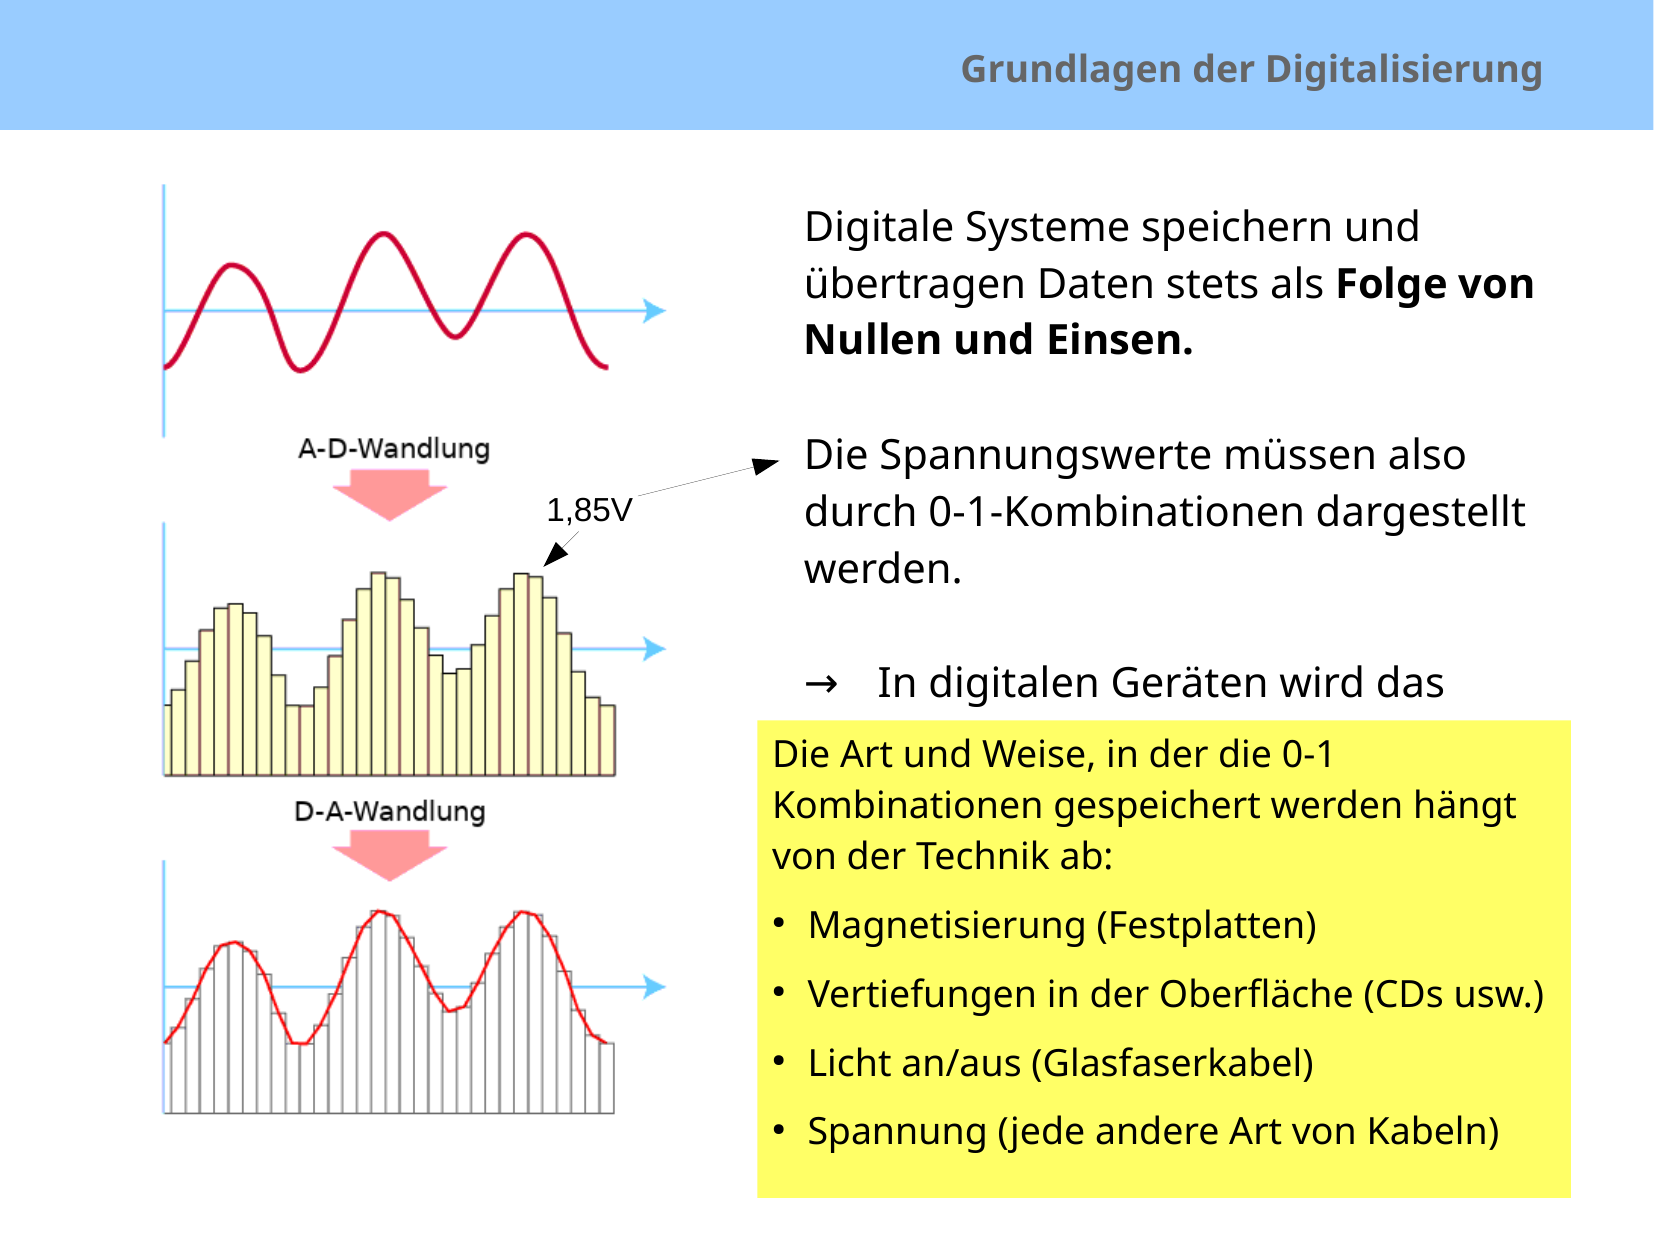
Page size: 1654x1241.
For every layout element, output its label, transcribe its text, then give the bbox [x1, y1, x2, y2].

text_box [0, 0, 1654, 130]
text_box Grundlagen der Digitalisierung [945, 35, 1630, 98]
picture [53, 177, 674, 1123]
text_box 1,85V [531, 484, 686, 560]
text_box Digitale Systeme speichern und übertragen Daten stets als Folge von Nullen und Einsen. Die Spannungswerte müssen also durch 0-1-Kombinationen dargestellt werden. → In digitalen Geräten wird das Binärsystem verwendet! [789, 188, 1560, 697]
text_box Die Art und Weise, in der die 0-1 Kombinationen gespeichert werden hängt von der Technik ab: Magnetisierung (Festplatten) Vertiefungen in der Oberfläche (CDs usw.) Licht an/aus (Glasfaserkabel) Spannung (jede andere Art von Kabeln) [757, 720, 1571, 1198]
